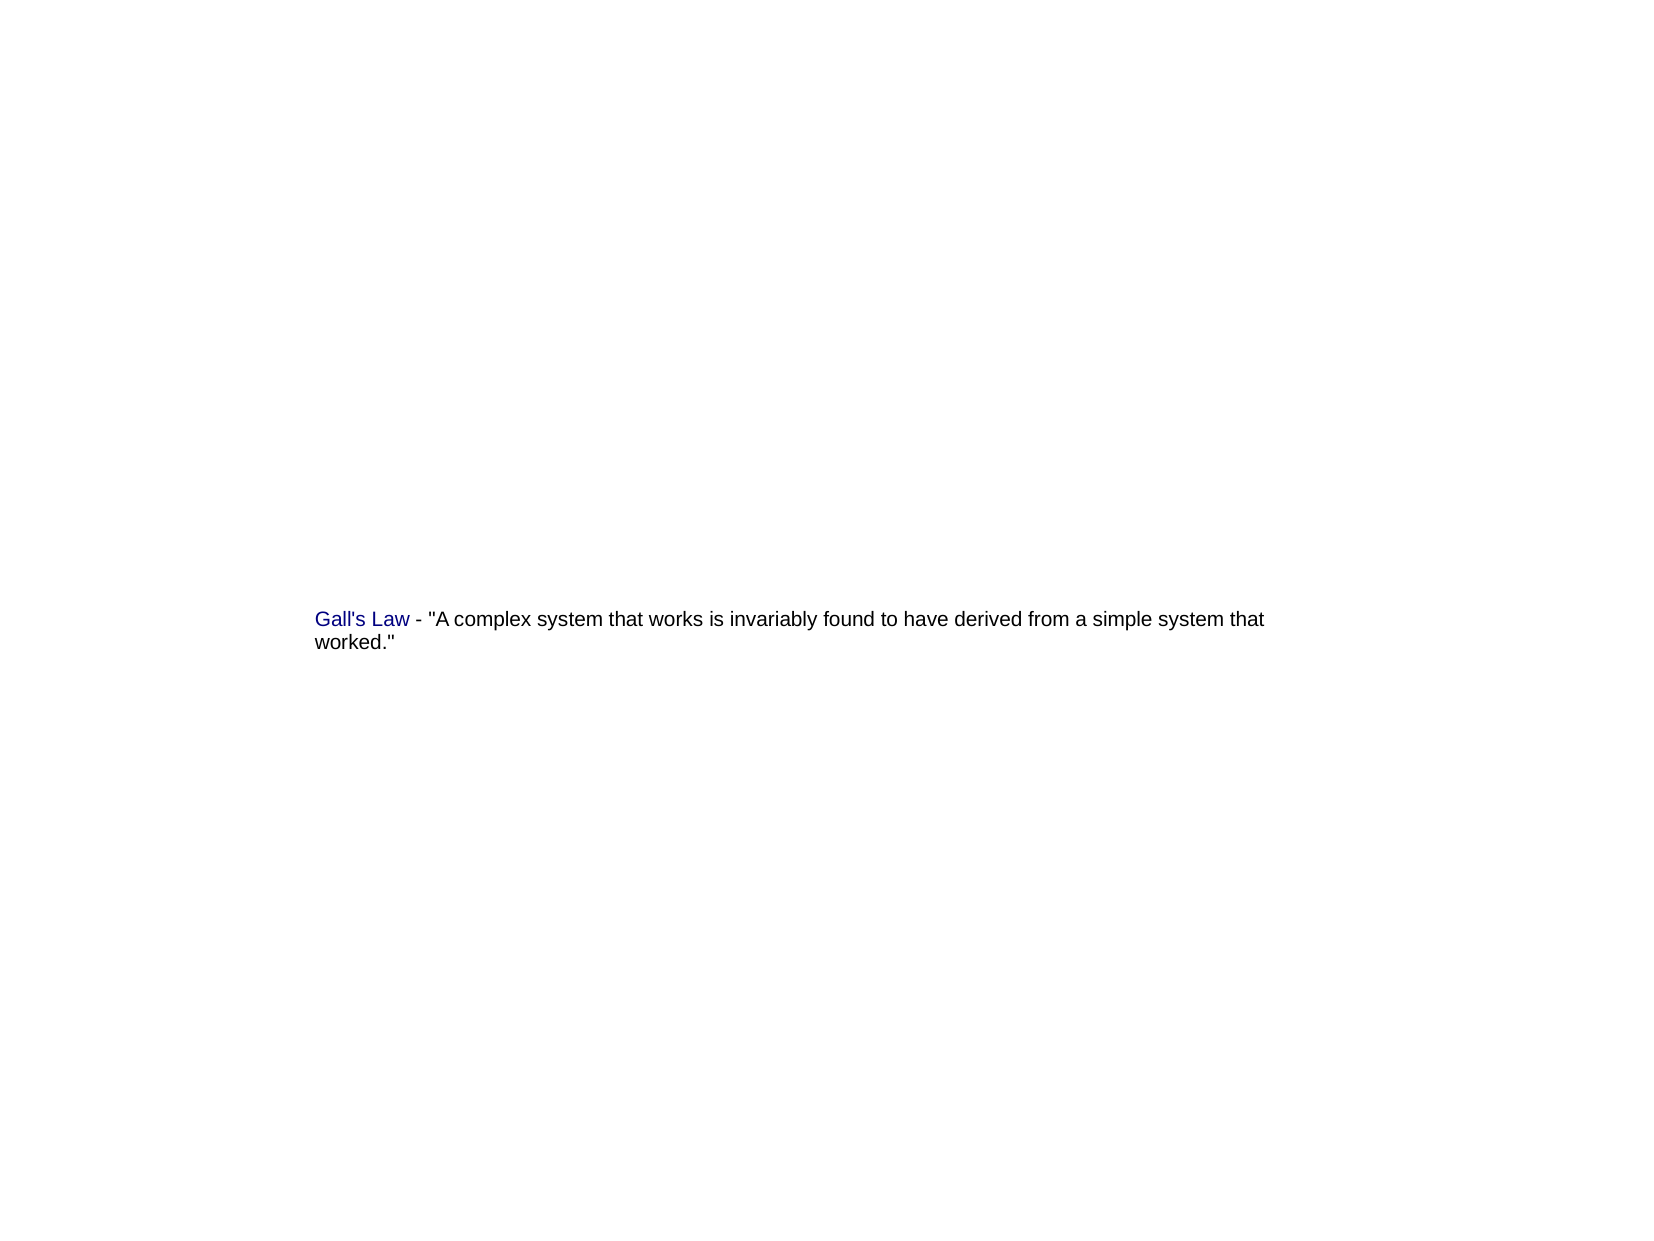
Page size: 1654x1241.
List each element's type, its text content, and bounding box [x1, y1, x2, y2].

text_box Gall's Law - "A complex system that works is invariably found to have derived from a simple system that worked." [300, 600, 1366, 662]
